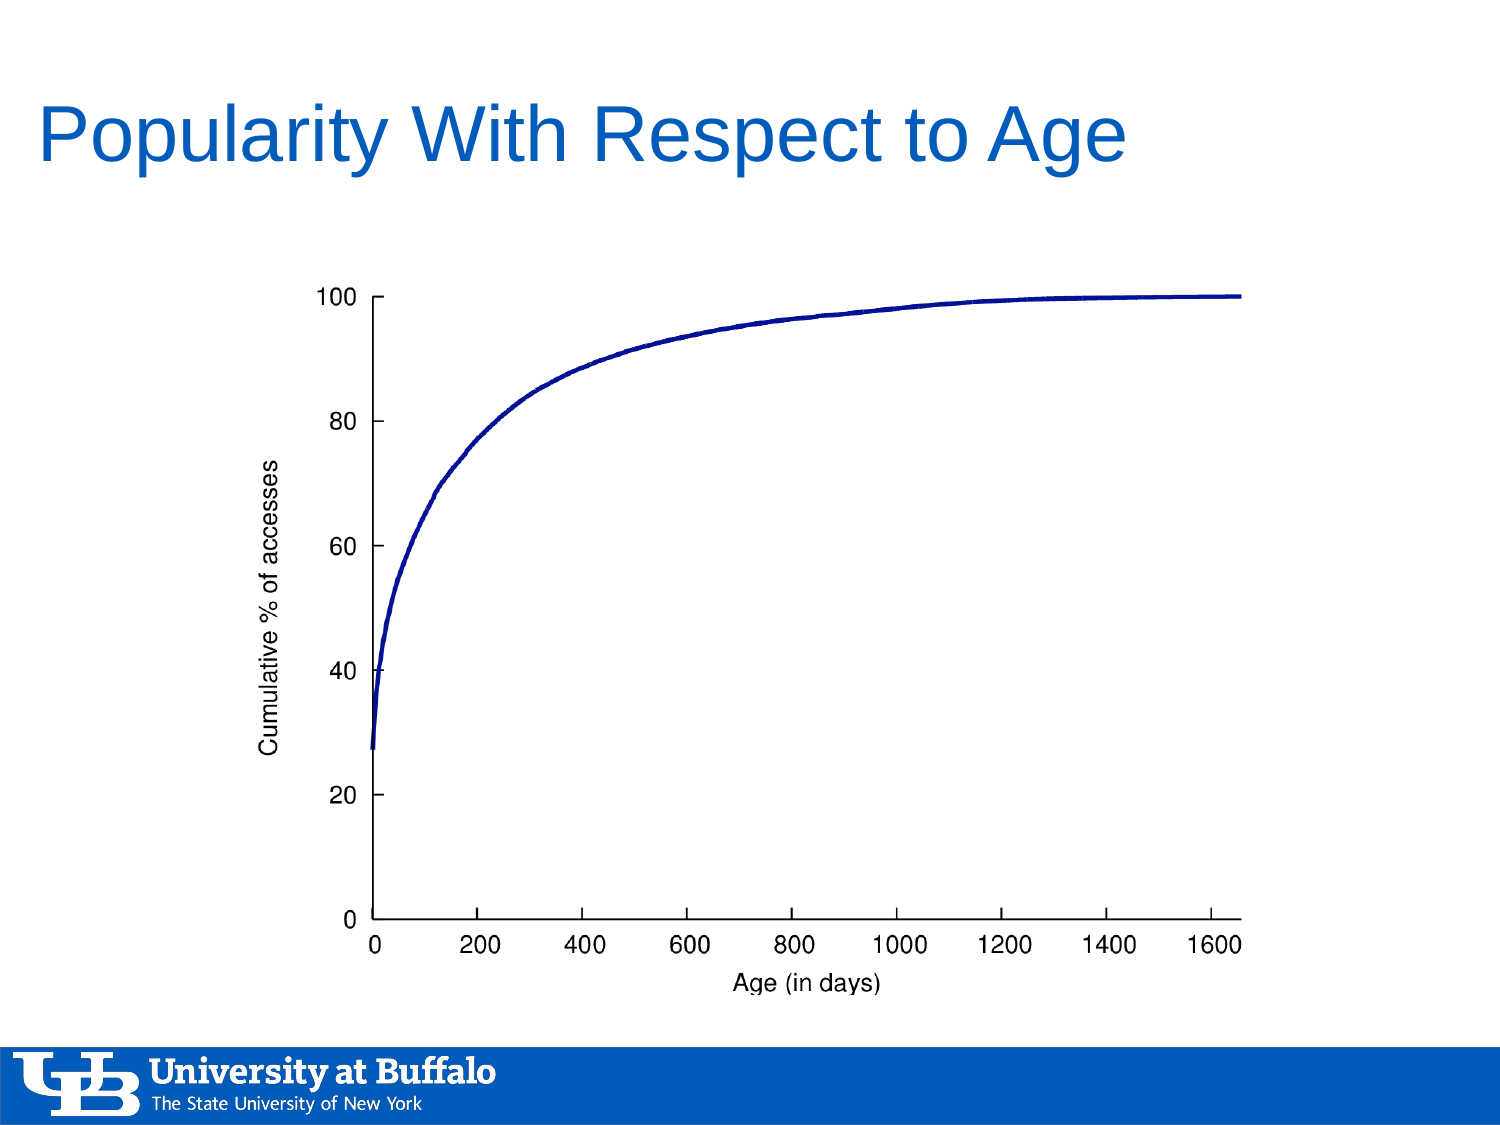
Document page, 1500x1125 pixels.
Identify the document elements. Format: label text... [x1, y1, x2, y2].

picture [225, 237, 1264, 1013]
picture [13, 1052, 496, 1116]
title Popularity With Respect to Age [37, 95, 1388, 173]
